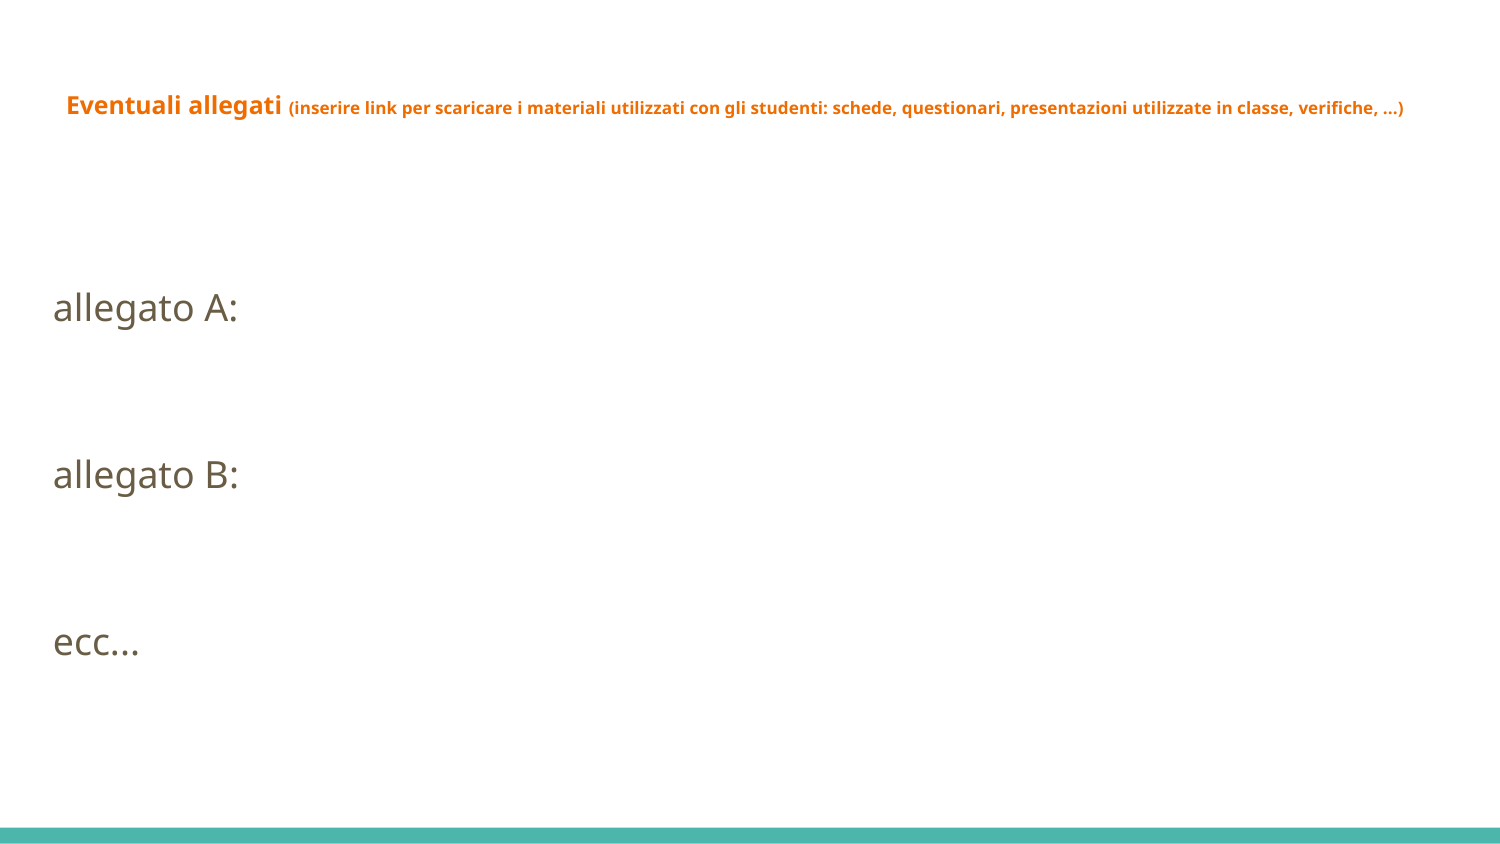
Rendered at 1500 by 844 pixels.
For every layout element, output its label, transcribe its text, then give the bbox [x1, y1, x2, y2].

title Eventuali allegati (inserire link per scaricare i materiali utilizzati con gli studenti: schede, questionari, presentazioni utilizzate in classe, verifiche, ...) [51, 72, 1449, 189]
list allegato A: allegato B: ecc... [37, 258, 1436, 801]
